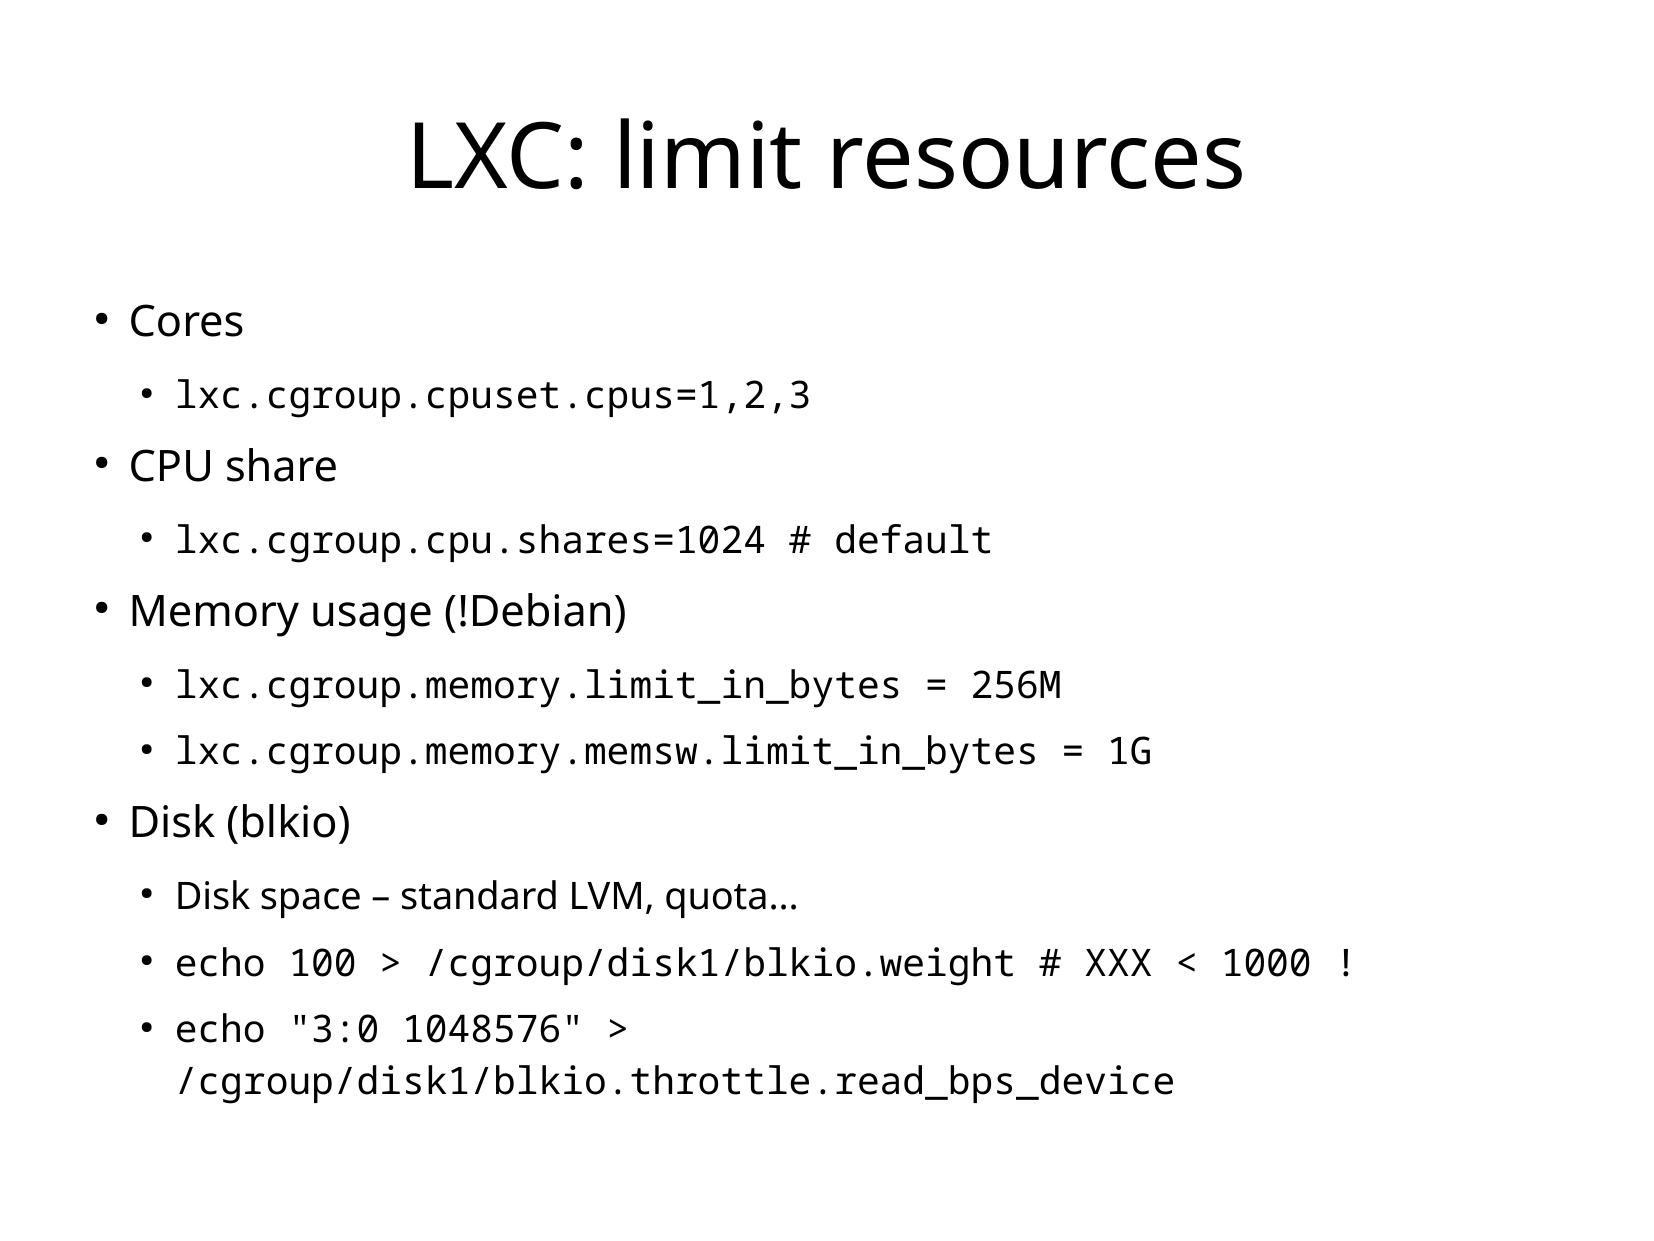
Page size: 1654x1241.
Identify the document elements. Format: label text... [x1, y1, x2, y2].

list Cores lxc.cgroup.cpuset.cpus=1,2,3 CPU share lxc.cgroup.cpu.shares=1024 # default Memory usage (!Debian) lxc.cgroup.memory.limit_in_bytes = 256M lxc.cgroup.memory.memsw.limit_in_bytes = 1G Disk (blkio) Disk space – standard LVM, quota... echo 100 > /cgroup/disk1/blkio.weight # XXX < 1000 ! echo "3:0 1048576" > /cgroup/disk1/blkio.throttle.read_bps_device [82, 290, 1571, 1109]
title LXC: limit resources [82, 49, 1571, 257]
